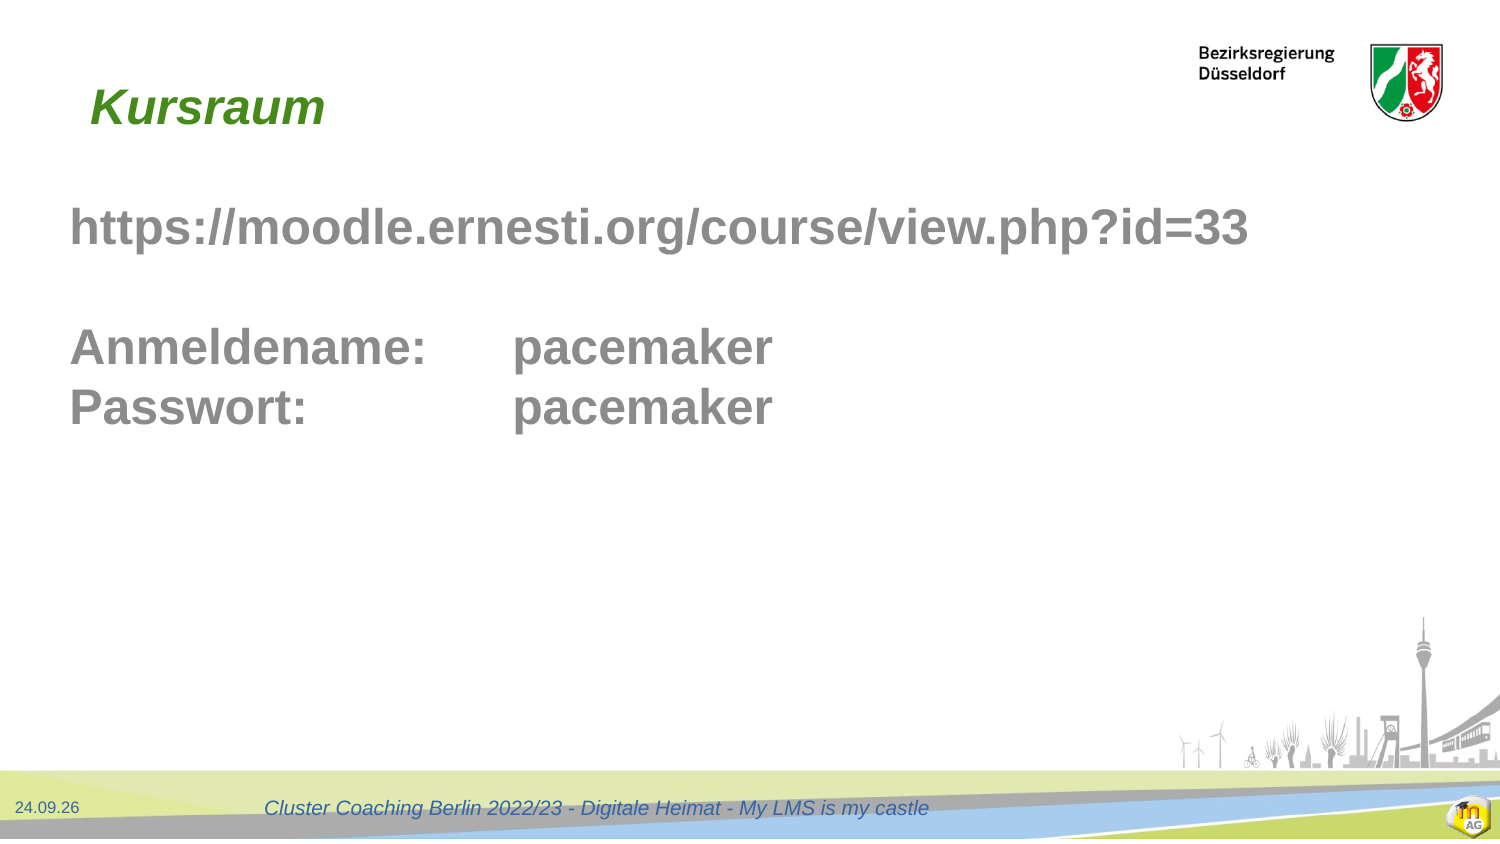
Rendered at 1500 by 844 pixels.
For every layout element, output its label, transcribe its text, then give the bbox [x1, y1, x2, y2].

title Kursraum [75, 33, 1176, 141]
picture [1198, 43, 1443, 122]
text_box https://moodle.ernesti.org/course/view.php?id=33 Anmeldename: pacemaker Passwort: pacemaker [54, 141, 1388, 662]
picture [0, 617, 1500, 839]
